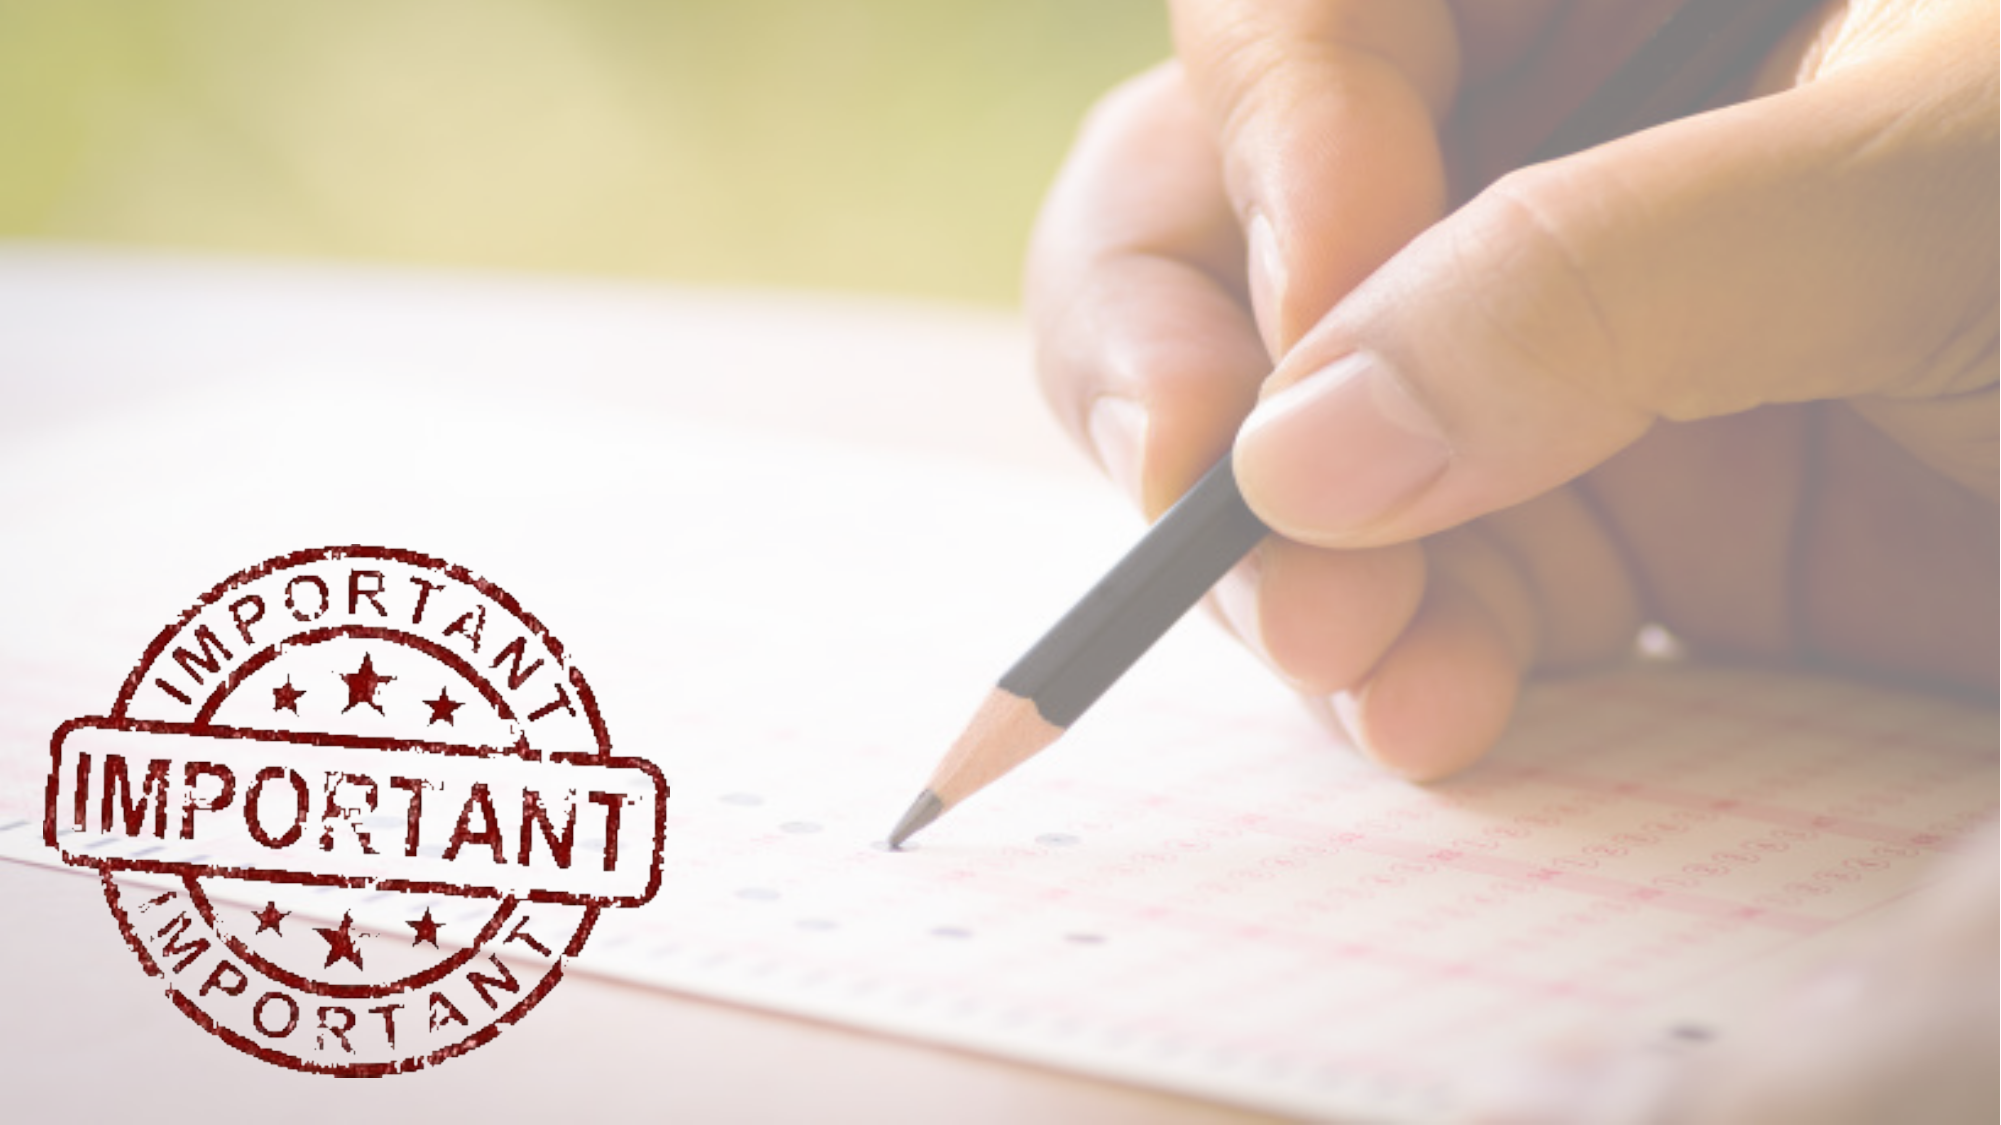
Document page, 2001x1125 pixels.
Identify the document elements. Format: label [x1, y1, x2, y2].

picture [43, 544, 670, 1078]
